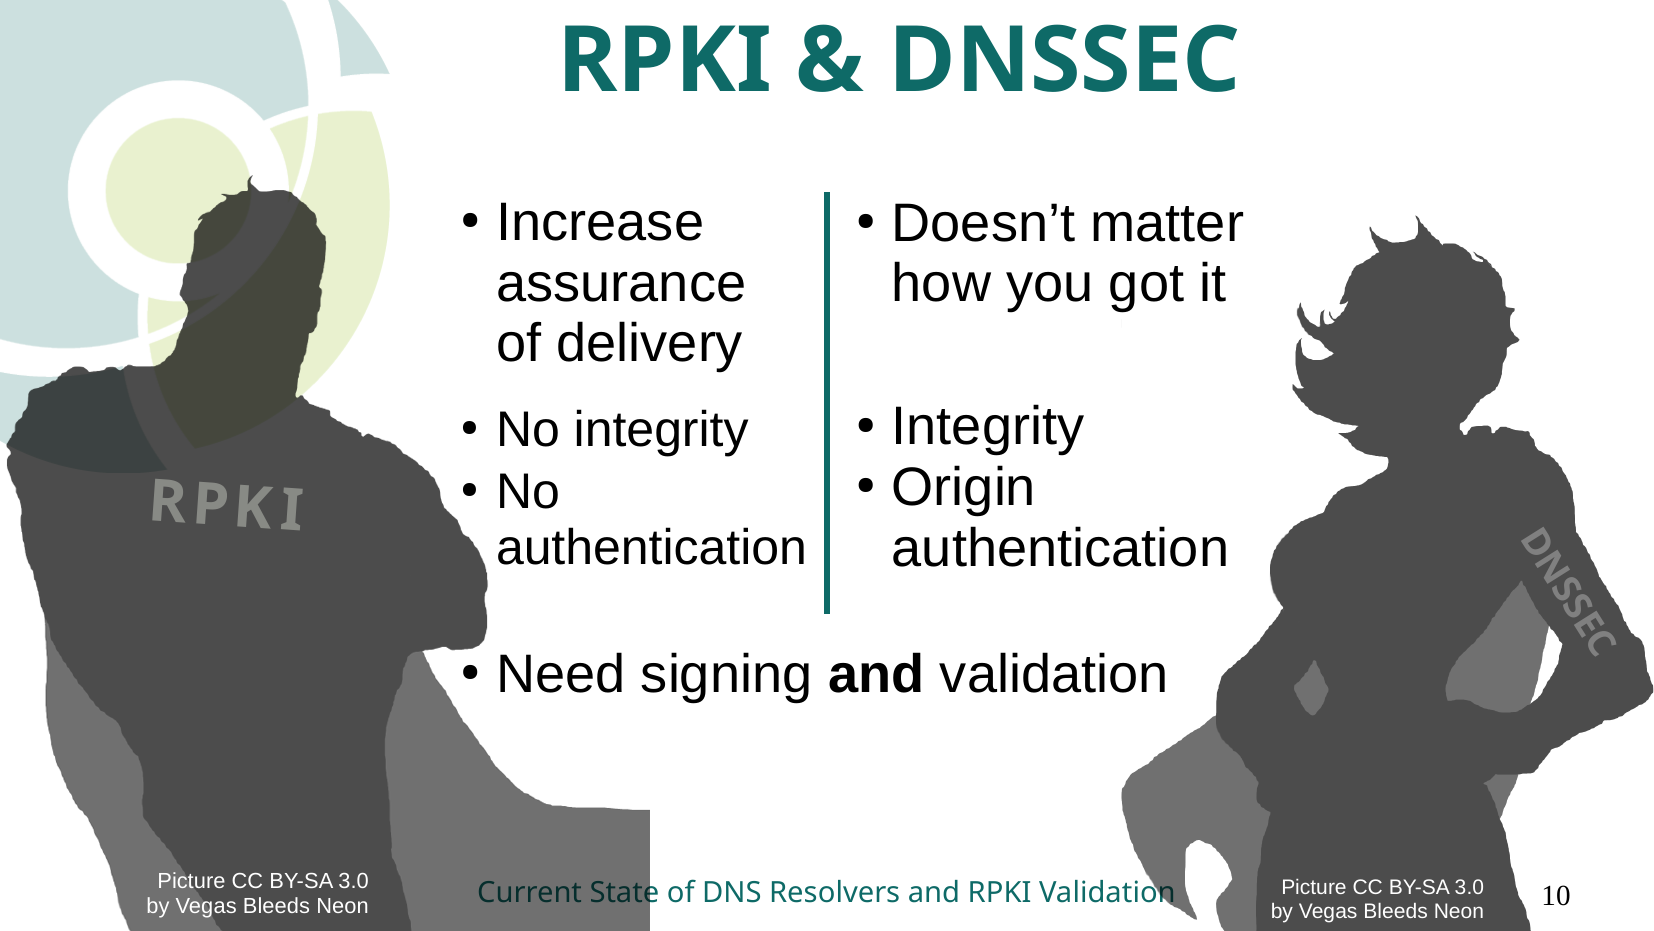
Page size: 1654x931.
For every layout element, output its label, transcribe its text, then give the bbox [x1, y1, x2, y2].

picture [6, 175, 650, 931]
text_box Doesn’t matter how you got it Integrity Origin authentication [856, 192, 1317, 578]
text_box No integrity No authentication [650, 401, 815, 643]
text_box Increase assurance of delivery [460, 191, 922, 374]
text_box DNSSEC [1496, 485, 1651, 694]
text_box Need signing and validation [650, 643, 1252, 765]
picture [1046, 212, 1654, 931]
title RPKI & DNSSEC [155, 0, 1644, 134]
